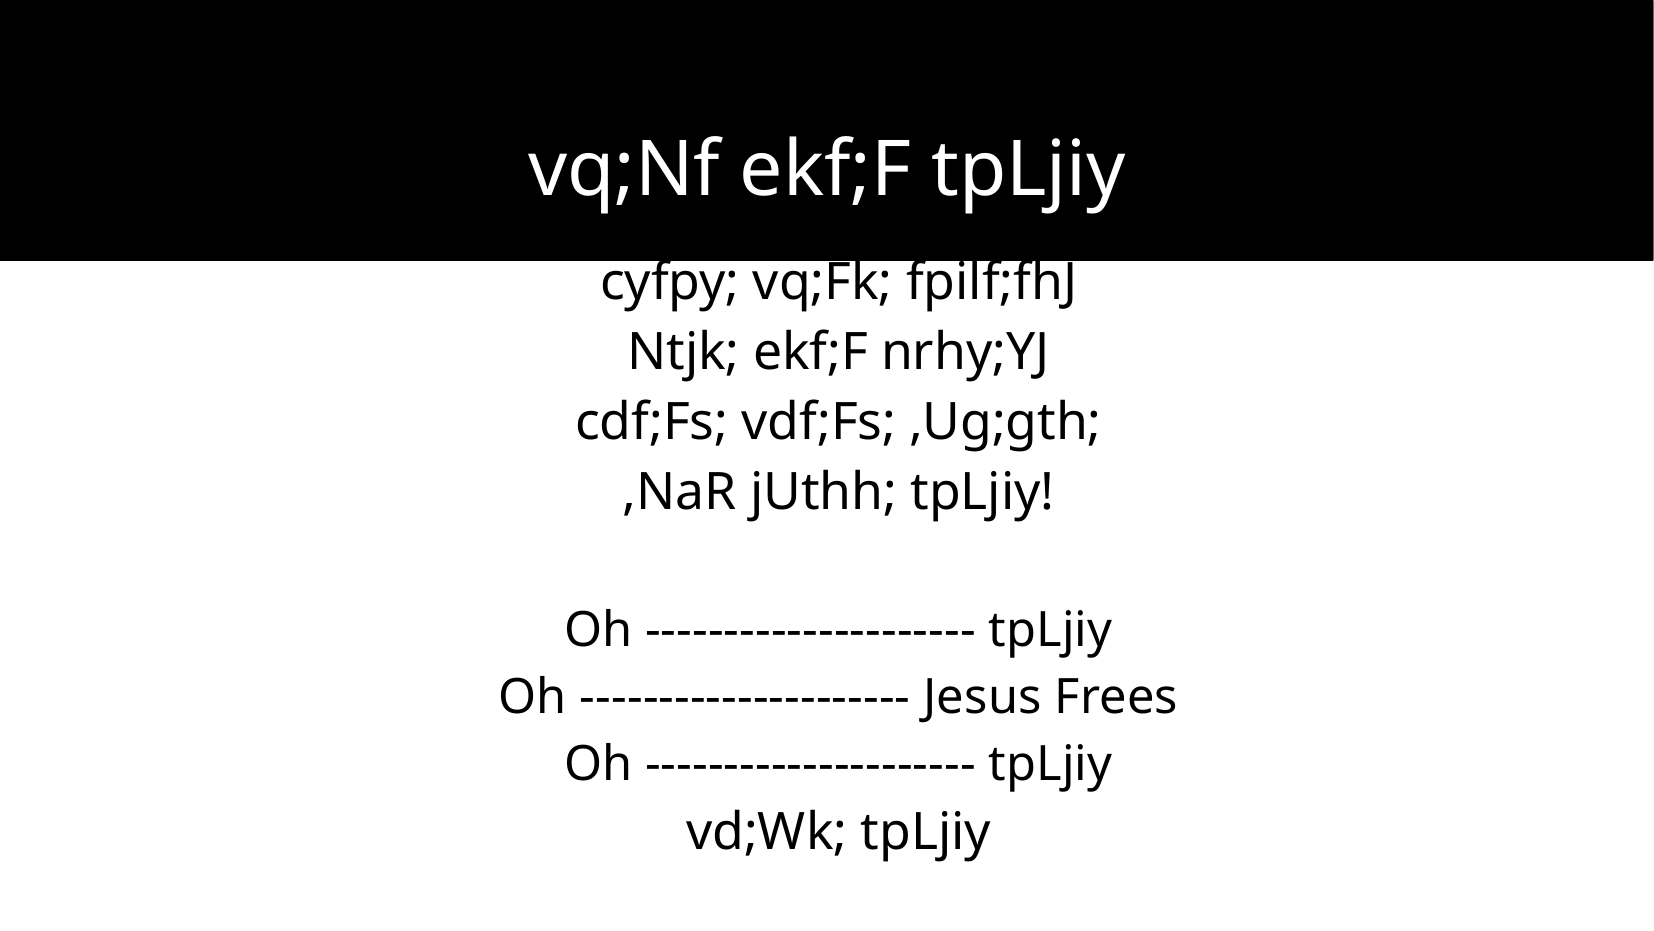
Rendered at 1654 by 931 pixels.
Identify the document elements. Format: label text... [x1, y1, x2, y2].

text_box vq;Nf ekf;F tpLjiy [0, 0, 1654, 260]
list cyfpy; vq;Fk; fpilf;fhJ Ntjk; ekf;F nrhy;YJ cdf;Fs; vdf;Fs; ,Ug;gth; ,NaR jUthh; tpLjiy! Oh --------------------- tpLjiy Oh --------------------- Jesus Frees Oh --------------------- tpLjiy vd;Wk; tpLjiy [35, 260, 1642, 869]
